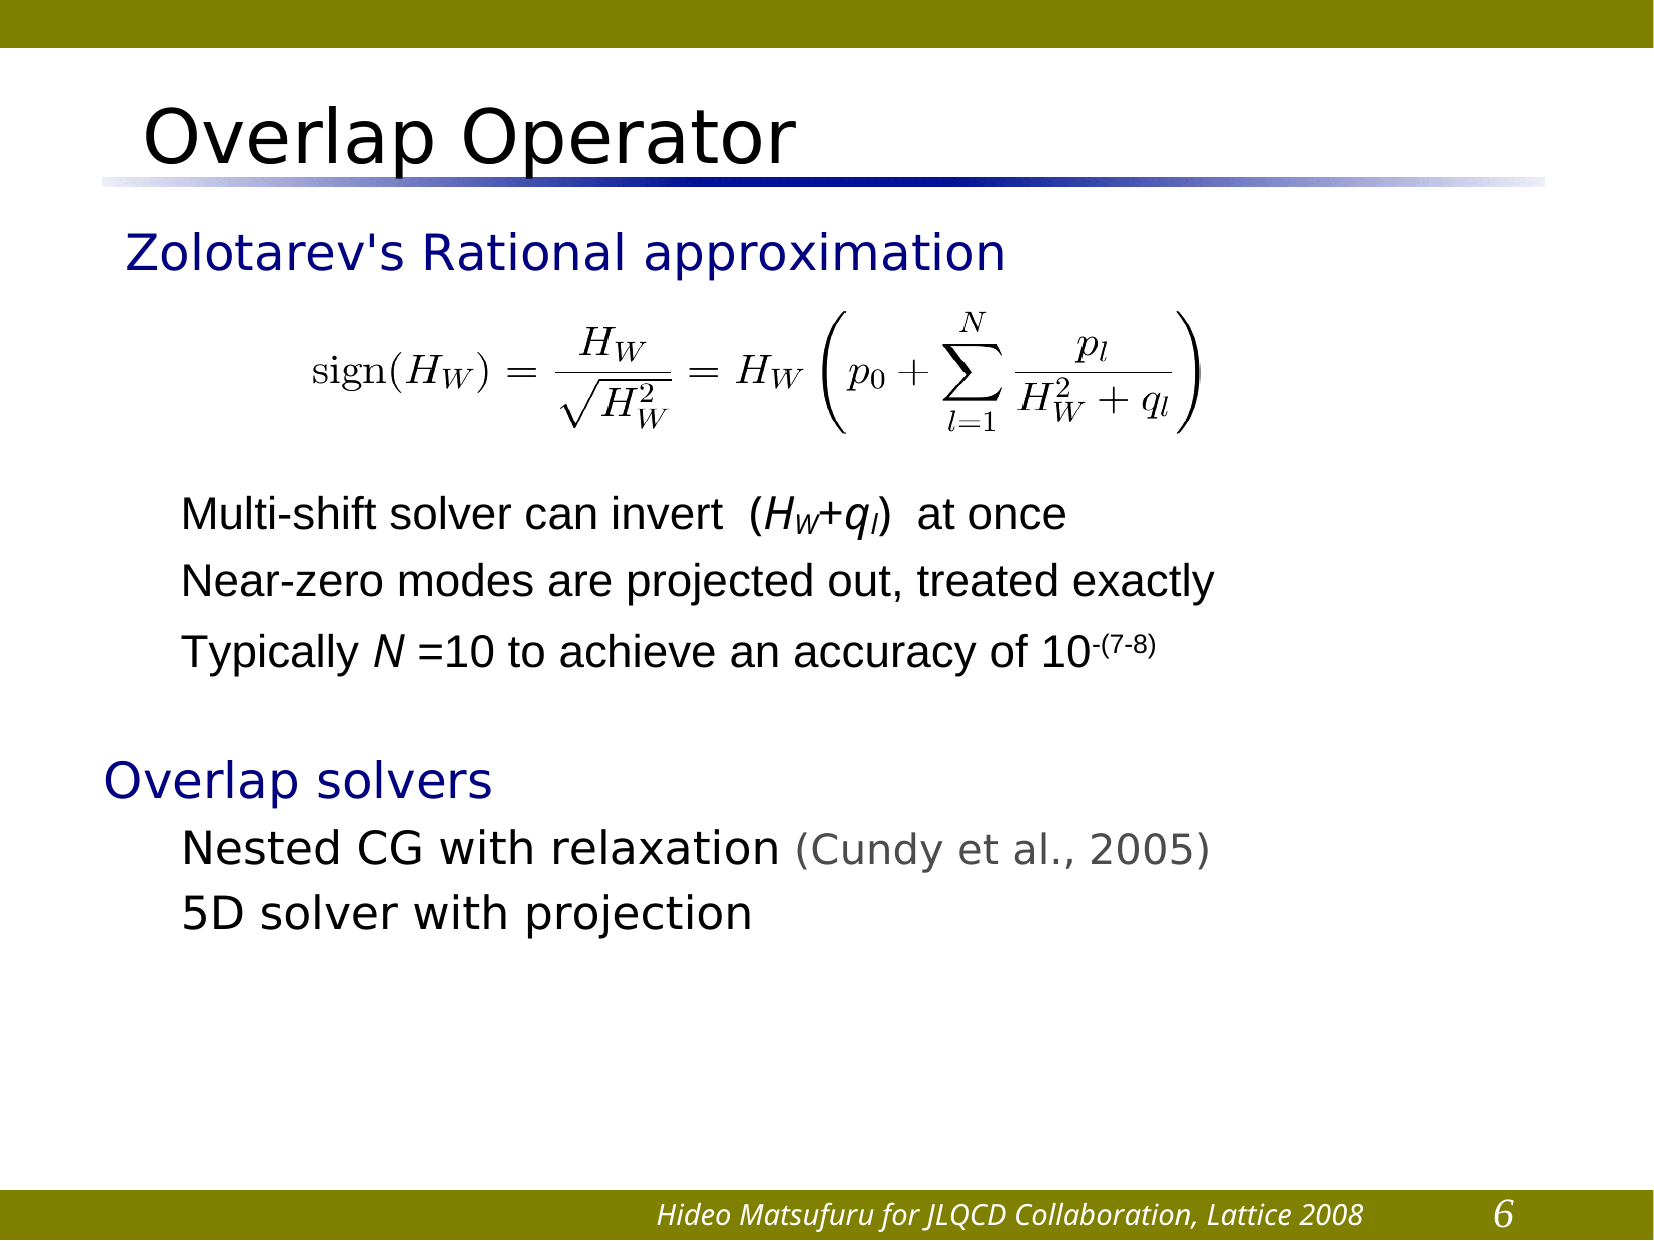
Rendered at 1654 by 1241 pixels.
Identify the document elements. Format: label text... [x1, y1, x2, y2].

picture [313, 311, 1201, 434]
text_box Zolotarev's Rational approximation [111, 224, 1024, 283]
picture [1246, 177, 1545, 187]
list Multi-shift solver can invert (HW+ql) at once Near-zero modes are projected out, treated exactly Typically N =10 to achieve an accuracy of 10-(7-8) [86, 480, 1541, 752]
picture [102, 177, 142, 187]
title Overlap Operator [142, 88, 1246, 187]
list Overlap solvers Nested CG with relaxation (Cundy et al., 2005) 5D solver with projection [86, 752, 1541, 1000]
